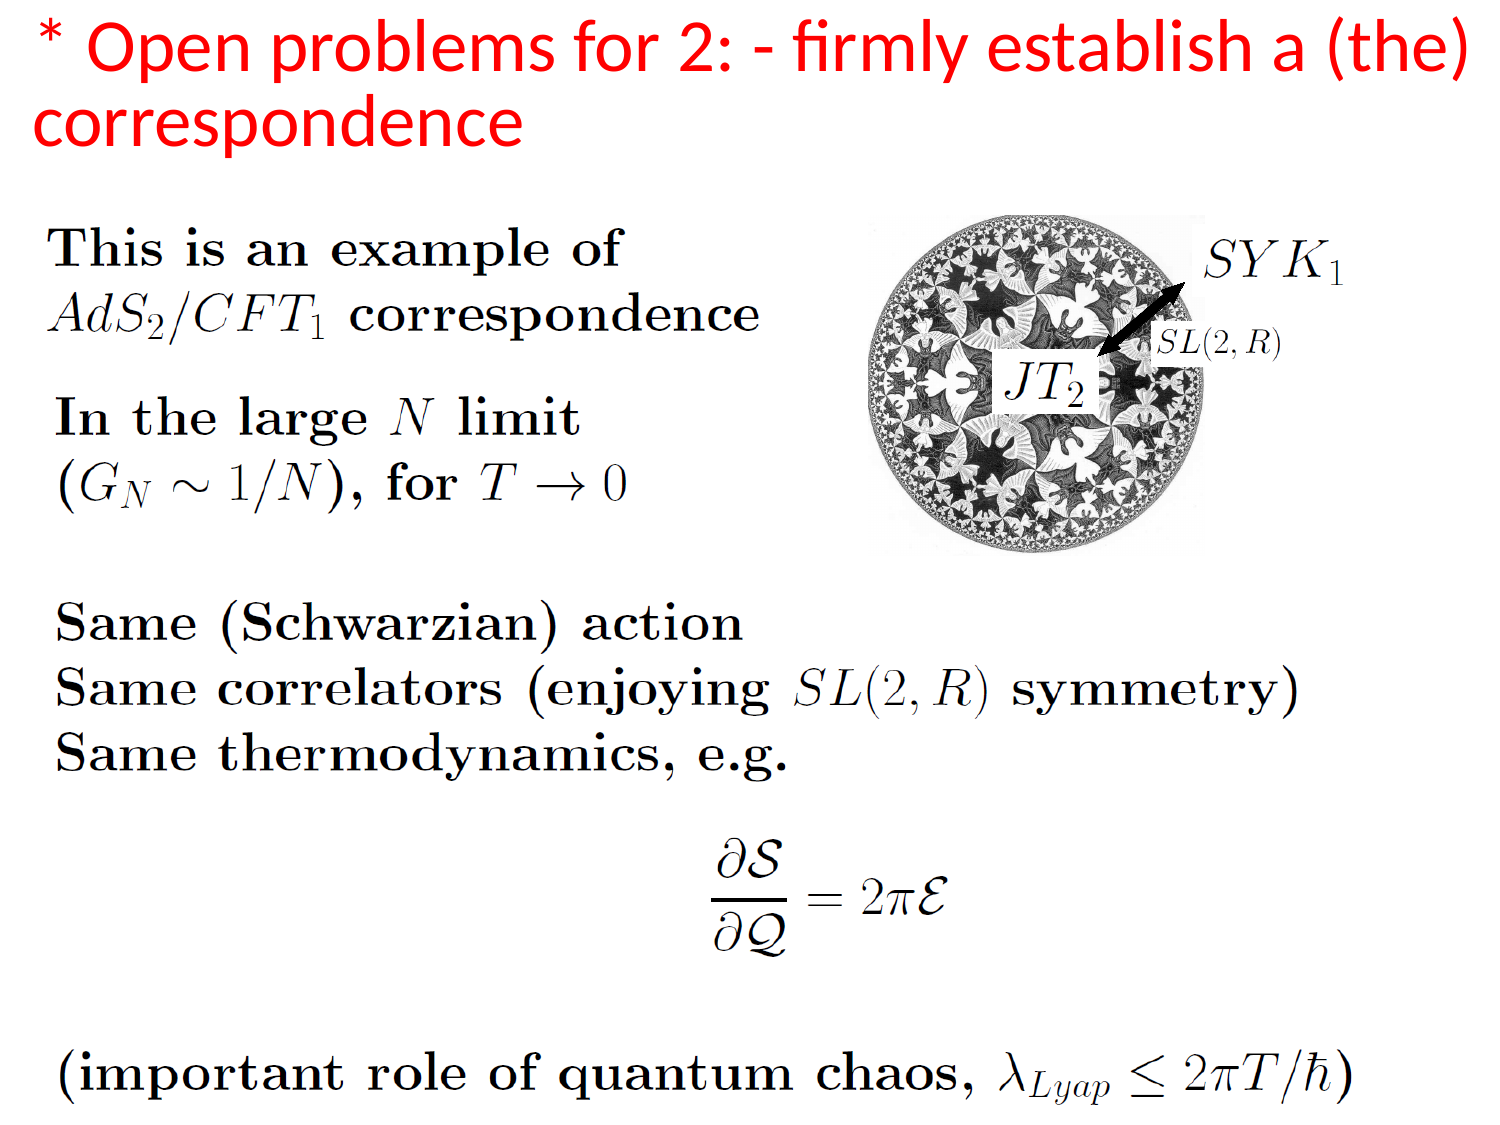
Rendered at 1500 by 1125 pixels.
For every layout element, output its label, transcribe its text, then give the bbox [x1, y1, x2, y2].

picture [49, 215, 1363, 1118]
text_box [1097, 282, 1185, 357]
text_box * Open problems for 2: - firmly establish a (the) correspondence [17, 8, 1489, 190]
picture [35, 211, 792, 361]
